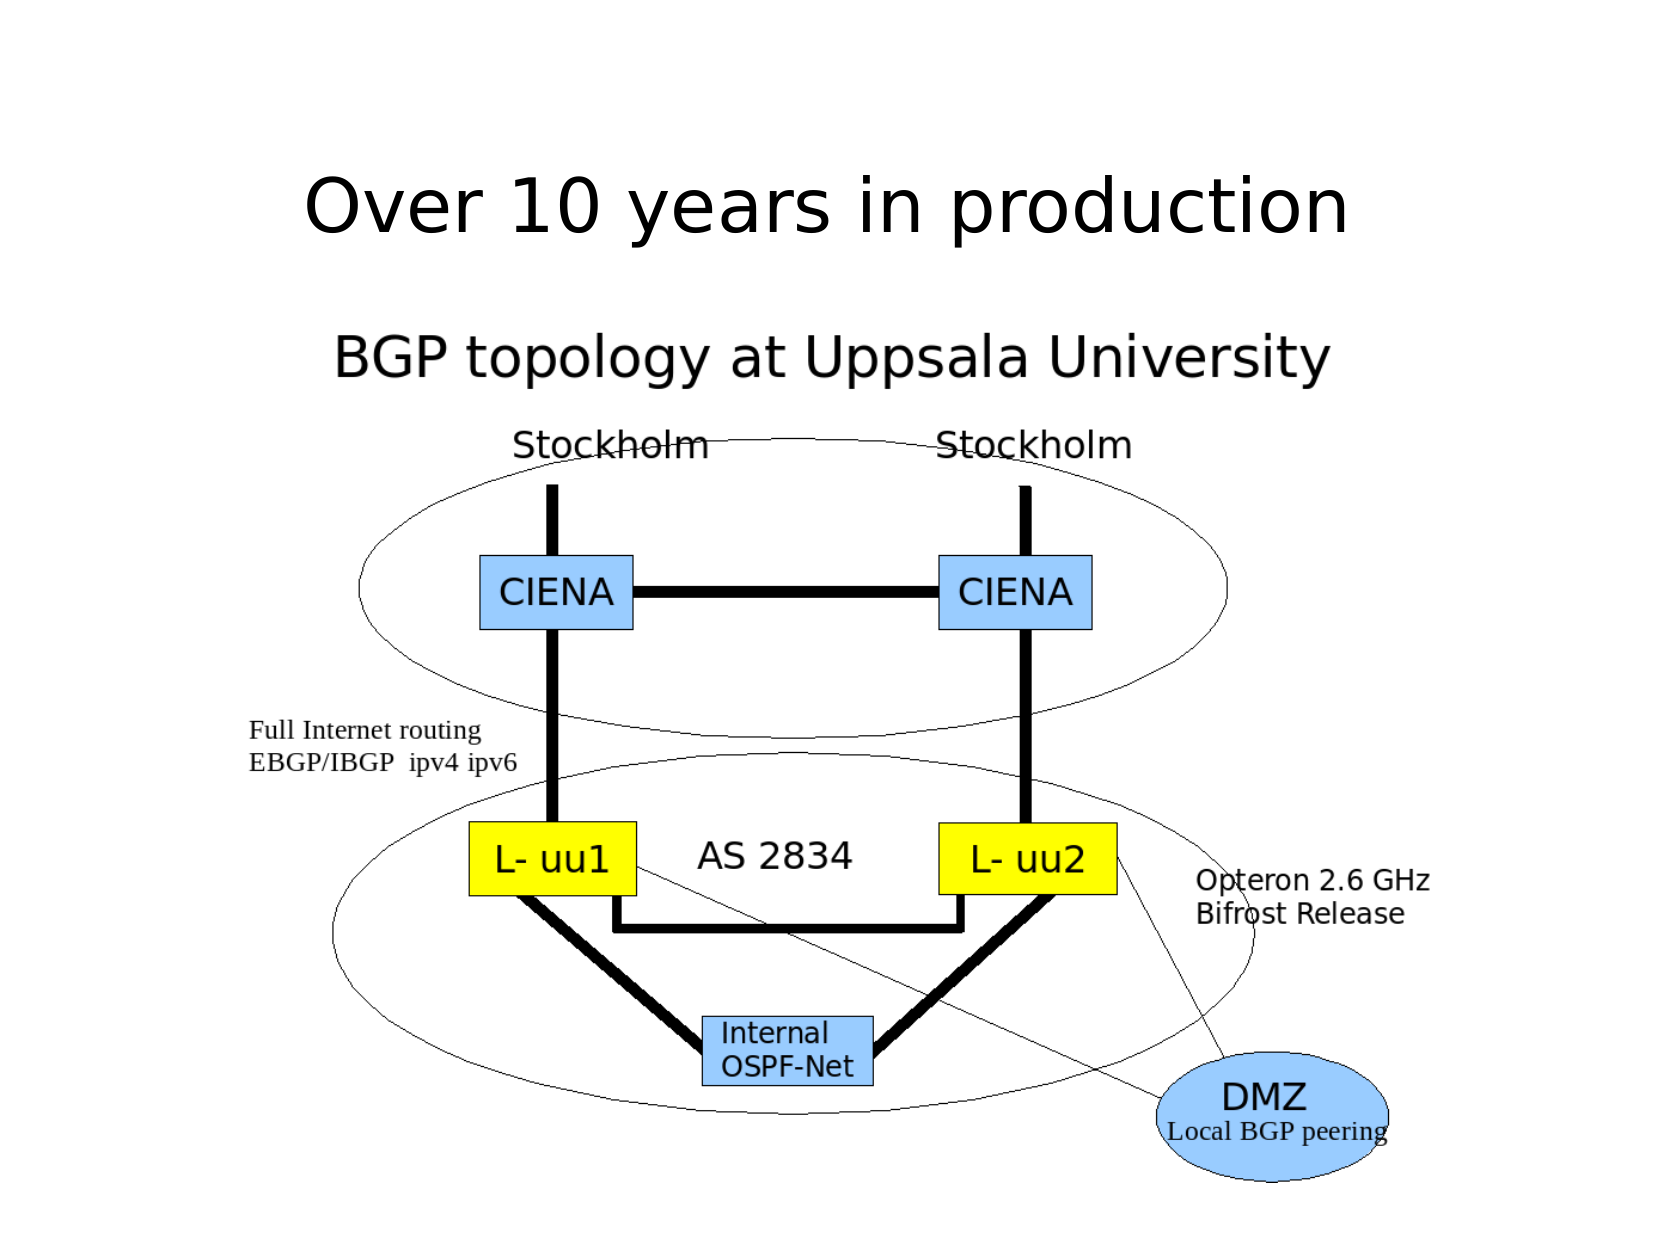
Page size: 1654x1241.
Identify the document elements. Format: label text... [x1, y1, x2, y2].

picture [238, 278, 1443, 1183]
title Over 10 years in production [121, 102, 1534, 311]
